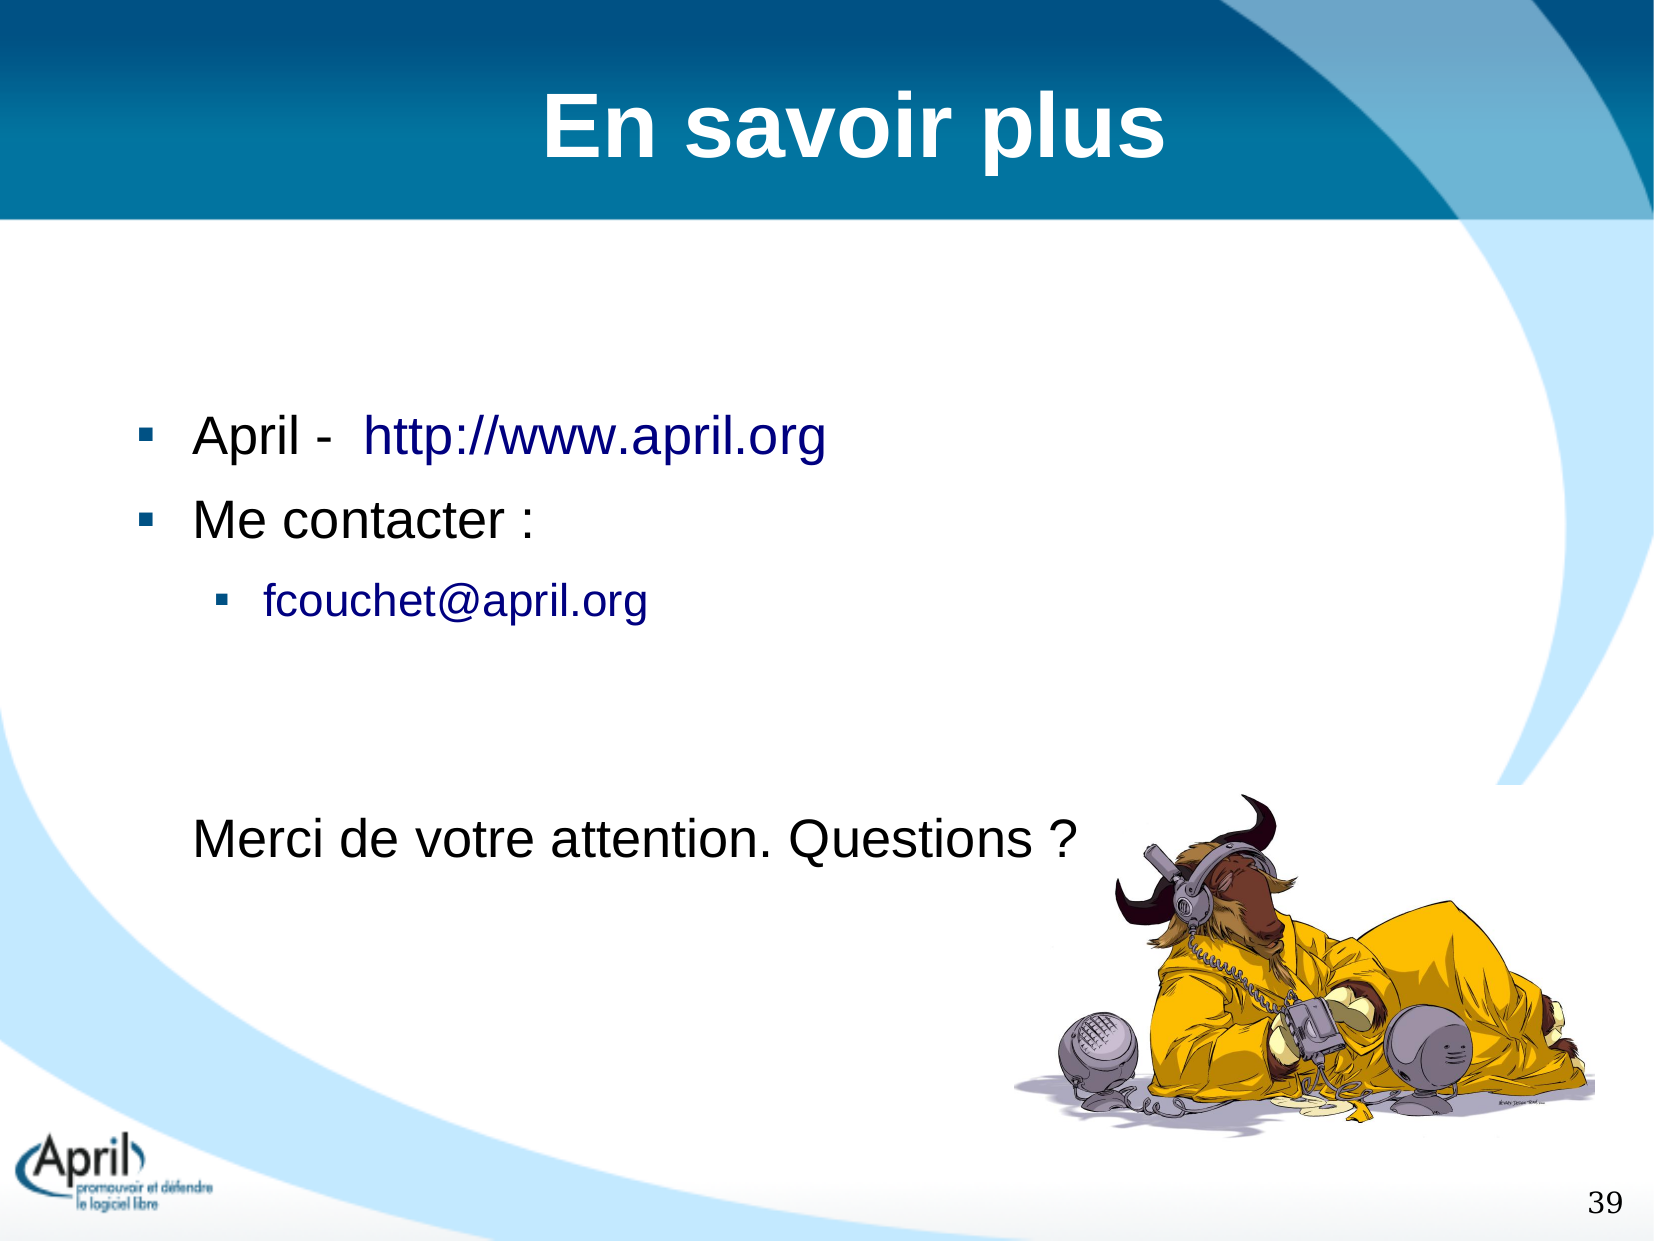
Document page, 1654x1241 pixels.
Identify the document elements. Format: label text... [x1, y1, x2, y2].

picture [0, 0, 1654, 1241]
list April - http://www.april.org Me contacter : fcouchet@april.org Merci de votre attention. Questions ? [121, 321, 1534, 1227]
title En savoir plus [118, 22, 1531, 230]
